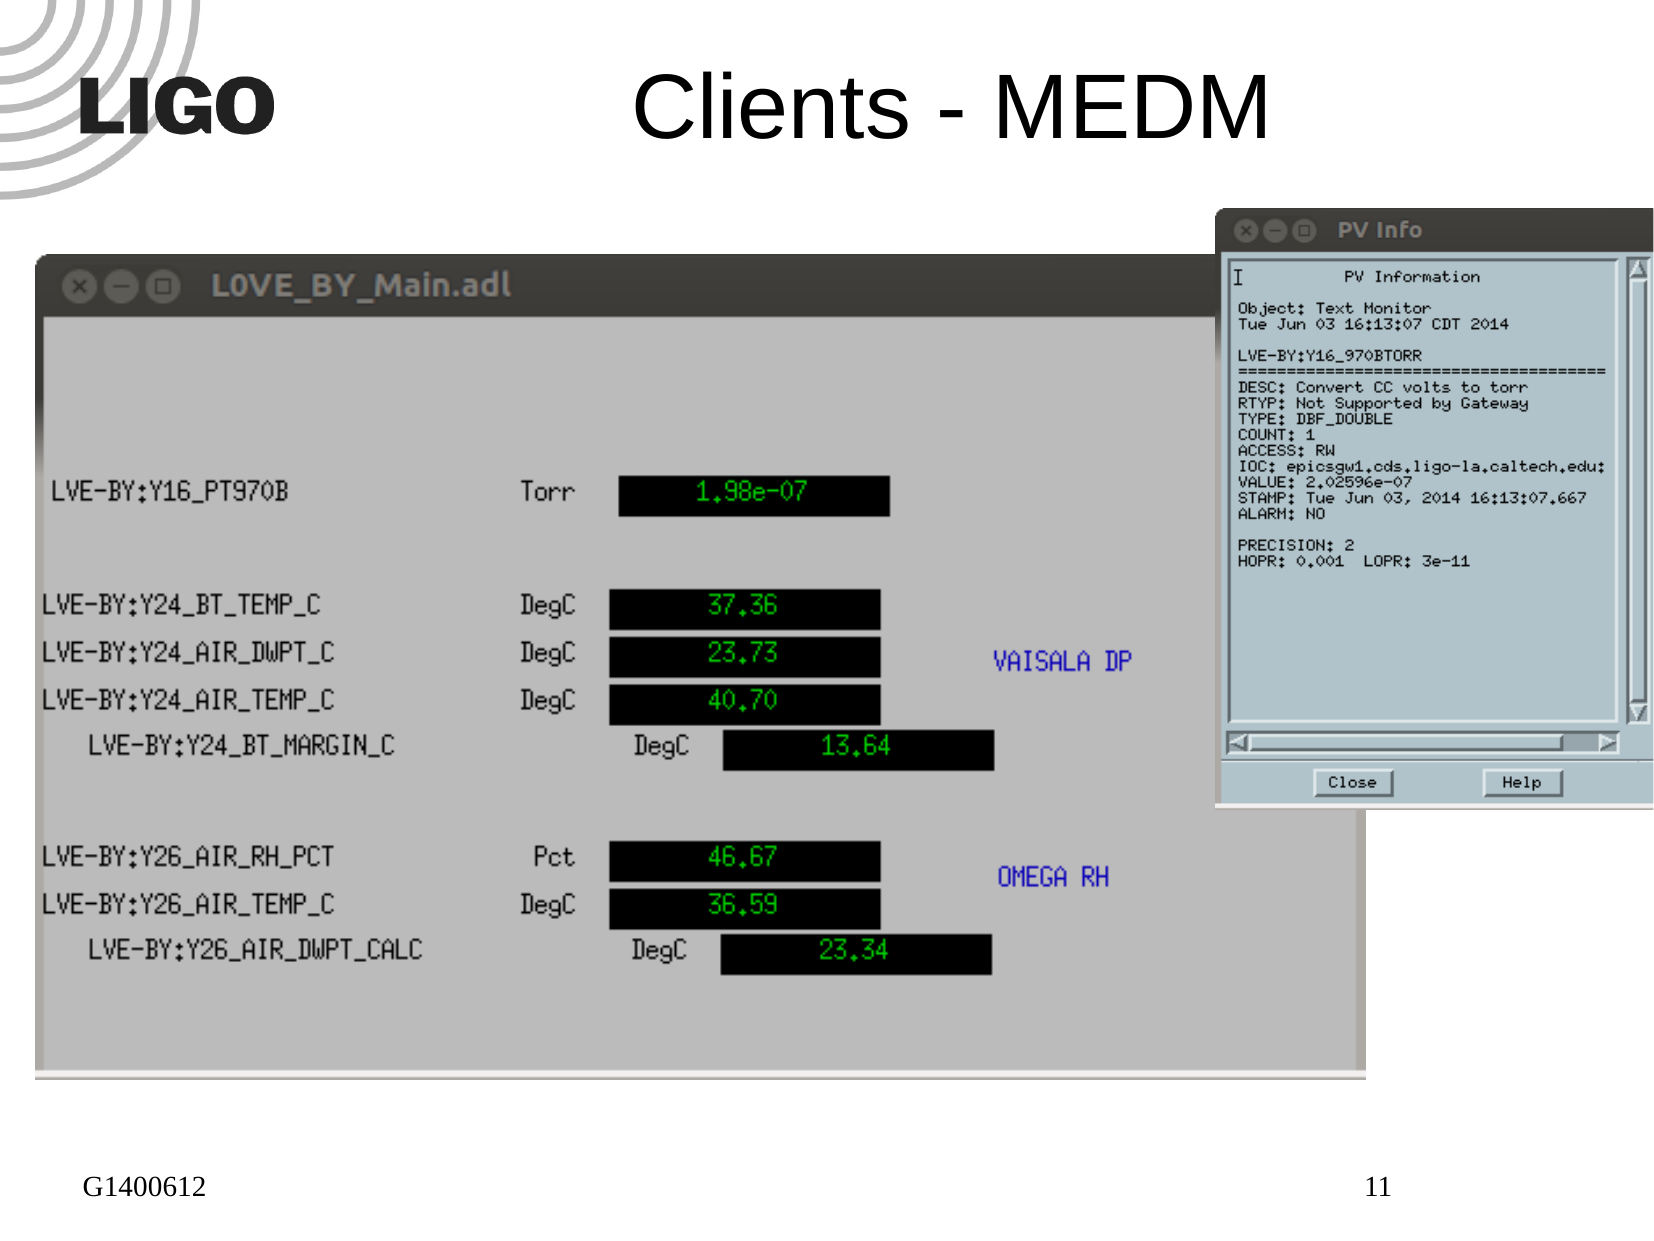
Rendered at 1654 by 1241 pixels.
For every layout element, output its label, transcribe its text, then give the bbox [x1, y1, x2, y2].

title Clients - MEDM [315, 2, 1591, 211]
picture [0, 0, 274, 200]
picture [35, 208, 1654, 1081]
